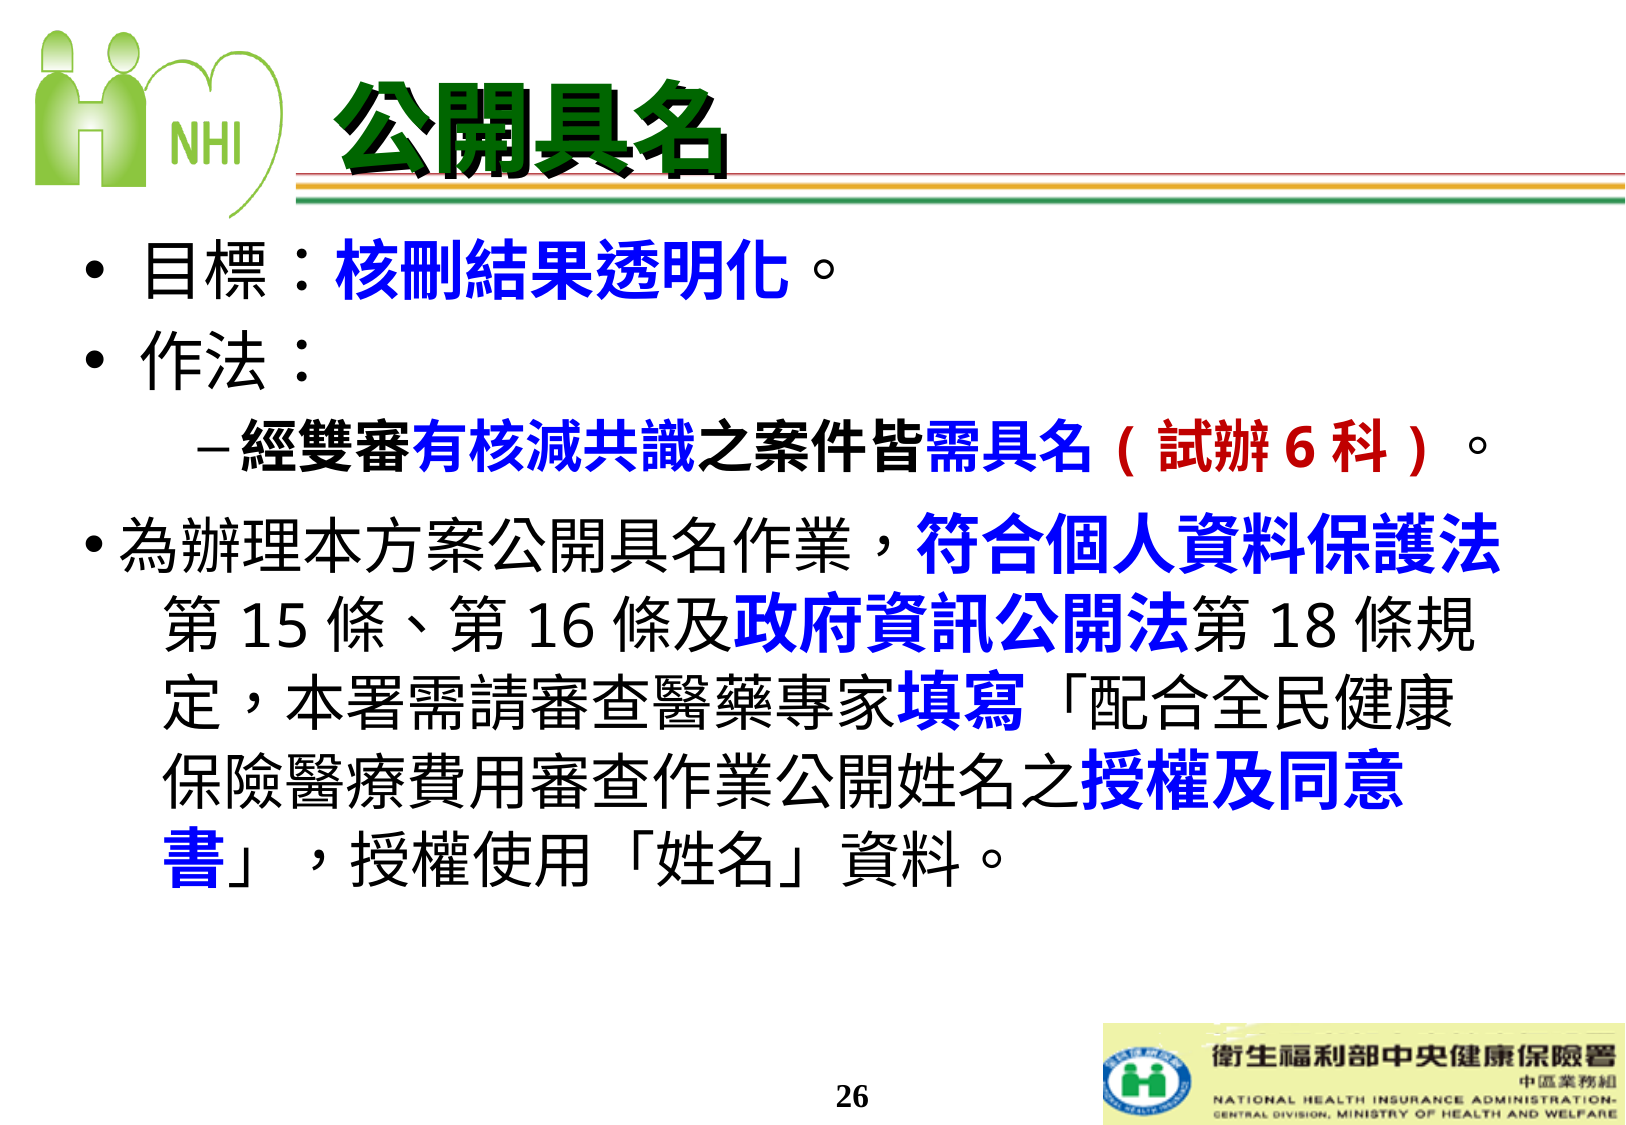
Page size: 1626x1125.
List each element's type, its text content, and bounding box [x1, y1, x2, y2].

list 目標：核刪結果透明化。 作法： 經雙審有核減共識之案件皆需具名(試辦6科)。 為辦理本方案公開具名作業，符合個人資料保護法第15條、第16條及政府資訊公開法第18條規定，本署需請審查醫藥專家填寫「配合全民健康保險醫療費用審查作業公開姓名之授權及同意書」，授權使用「姓名」資料。 [68, 221, 1531, 967]
title 公開具名 [316, 31, 1155, 219]
